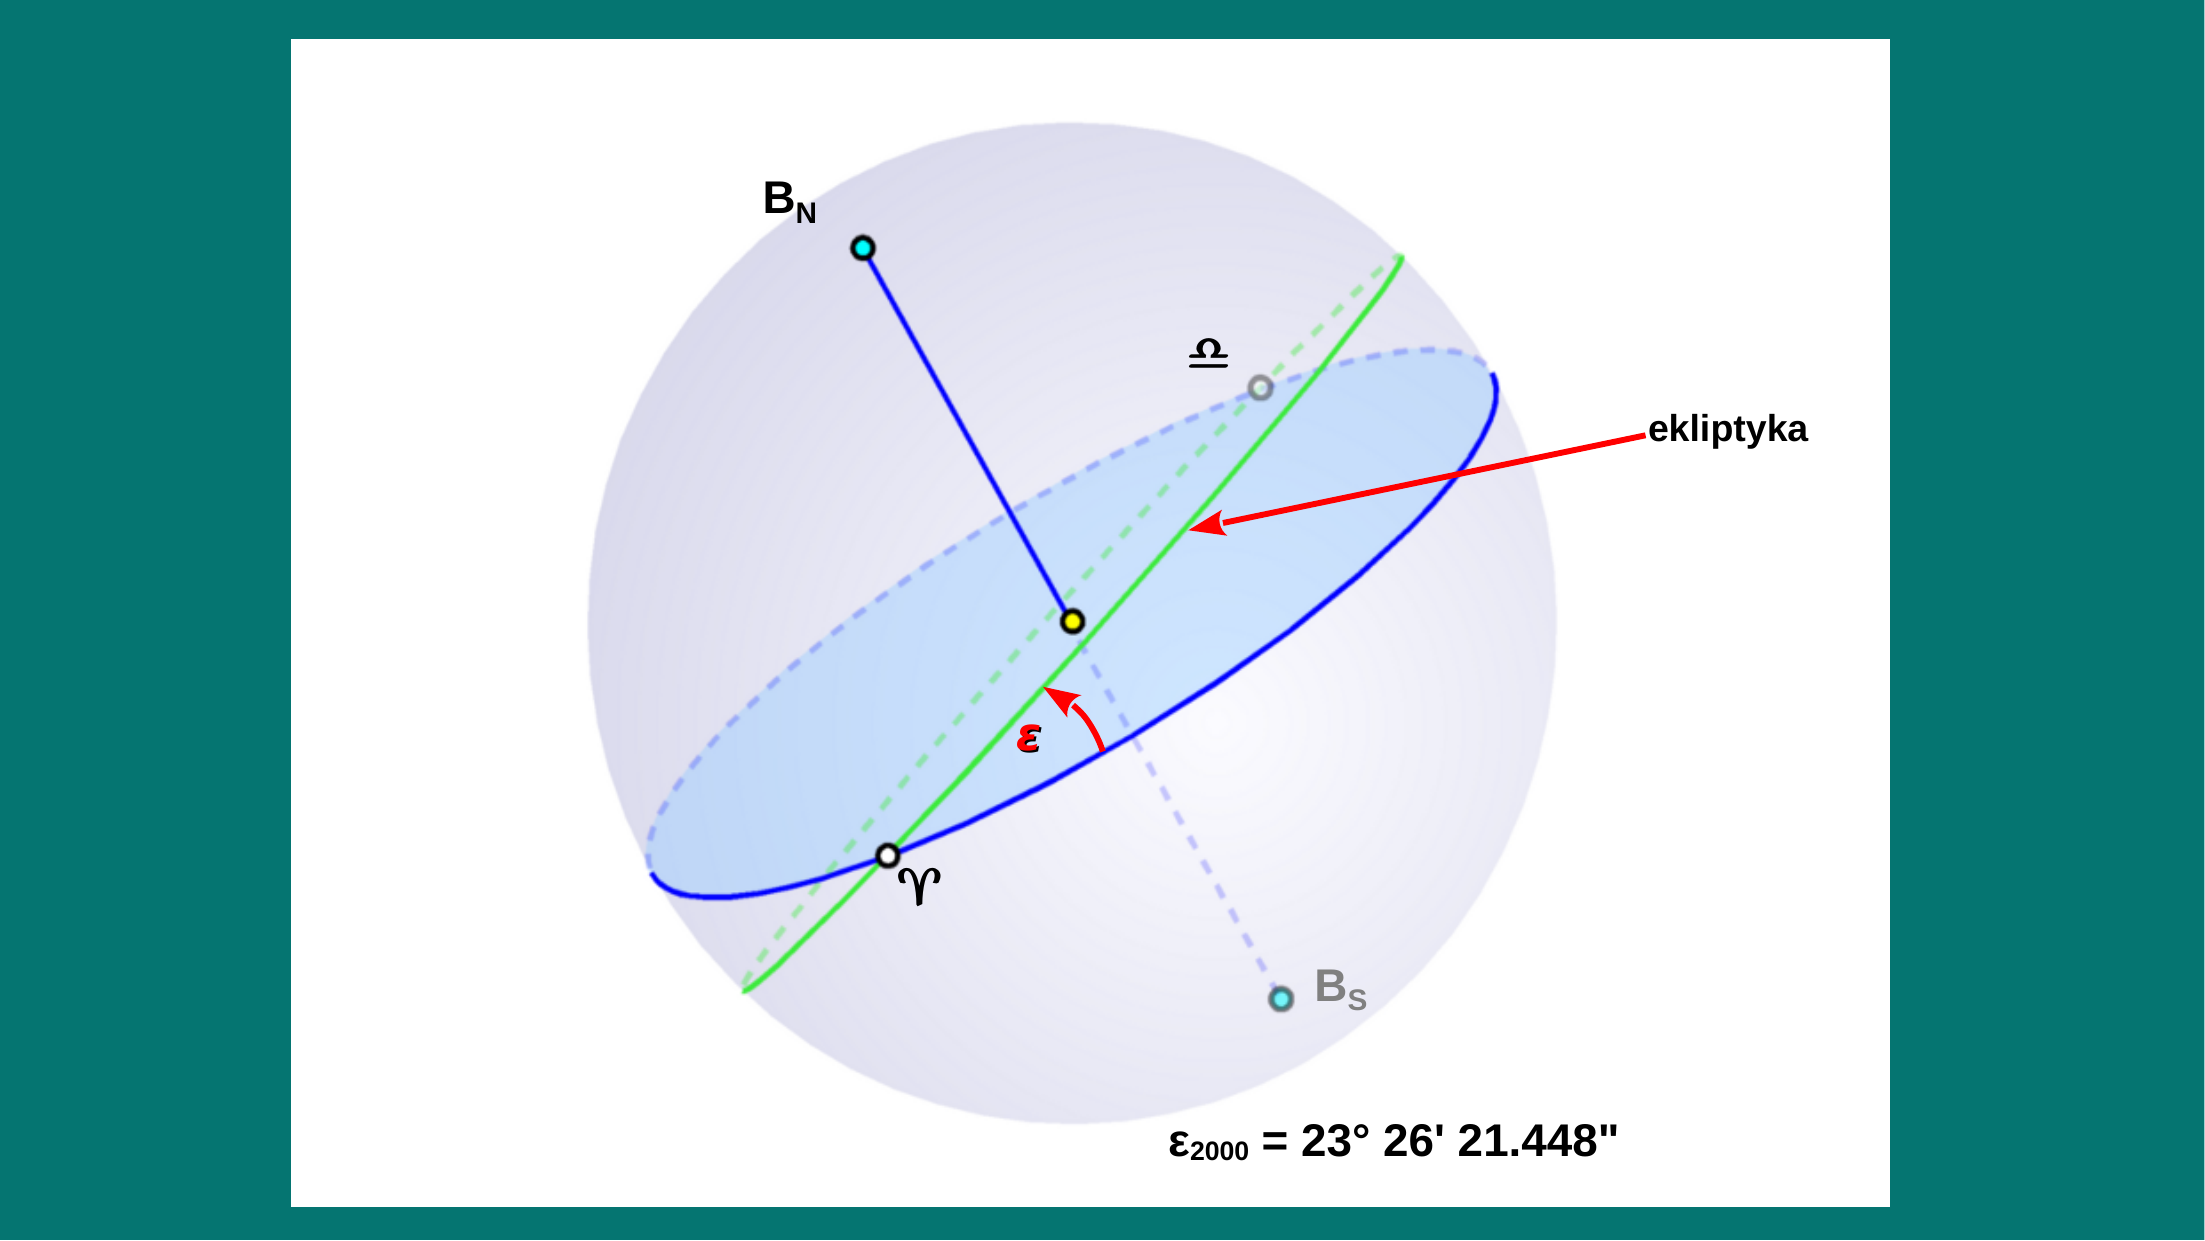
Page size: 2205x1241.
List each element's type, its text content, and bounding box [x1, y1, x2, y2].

text_box ♎ [1172, 312, 1270, 424]
text_box BN [747, 164, 874, 279]
text_box ekliptyka [1633, 400, 1887, 479]
text_box ε2000 = 23° 26' 21.448" [1153, 1107, 1879, 1198]
text_box ♈ [882, 847, 987, 953]
text_box BS [1299, 952, 1423, 1066]
text_box ε [1001, 700, 1076, 793]
picture [291, 39, 1890, 1207]
